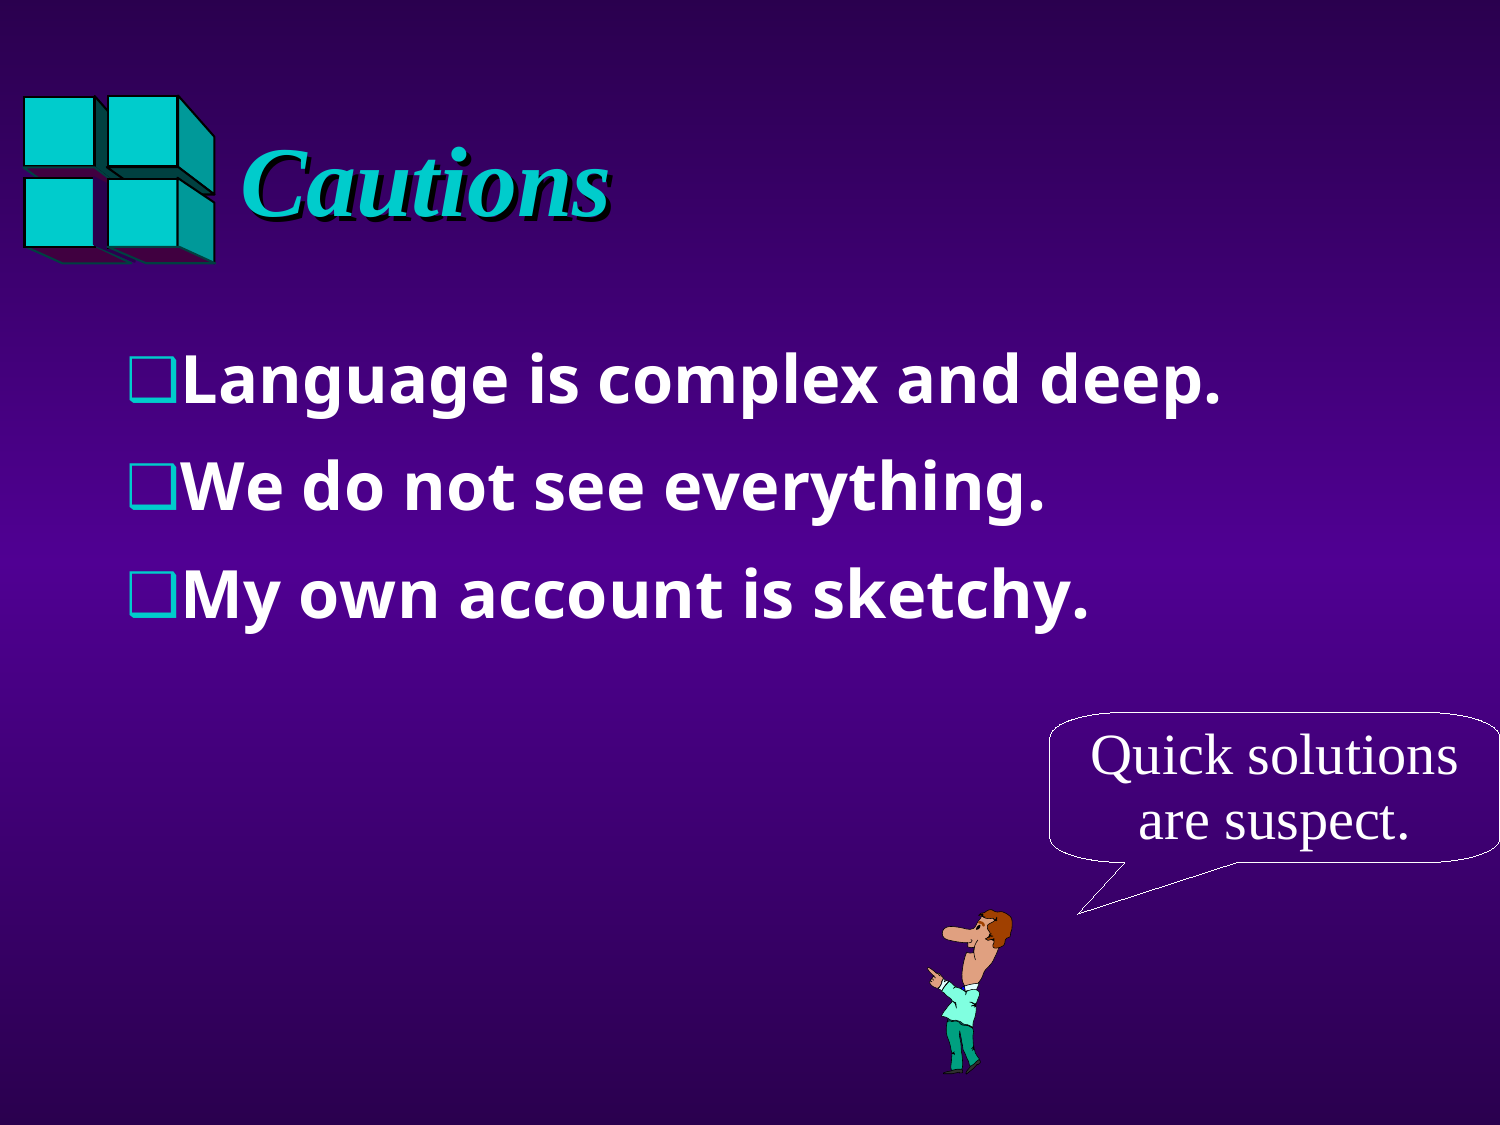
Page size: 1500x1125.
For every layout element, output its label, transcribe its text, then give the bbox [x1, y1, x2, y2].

text_box Quick solutions are suspect. [1049, 712, 1500, 915]
chart [926, 909, 1014, 1075]
list Language is complex and deep. We do not see everything. My own account is sketchy. [112, 324, 1388, 1001]
title Cautions [224, 78, 1388, 288]
